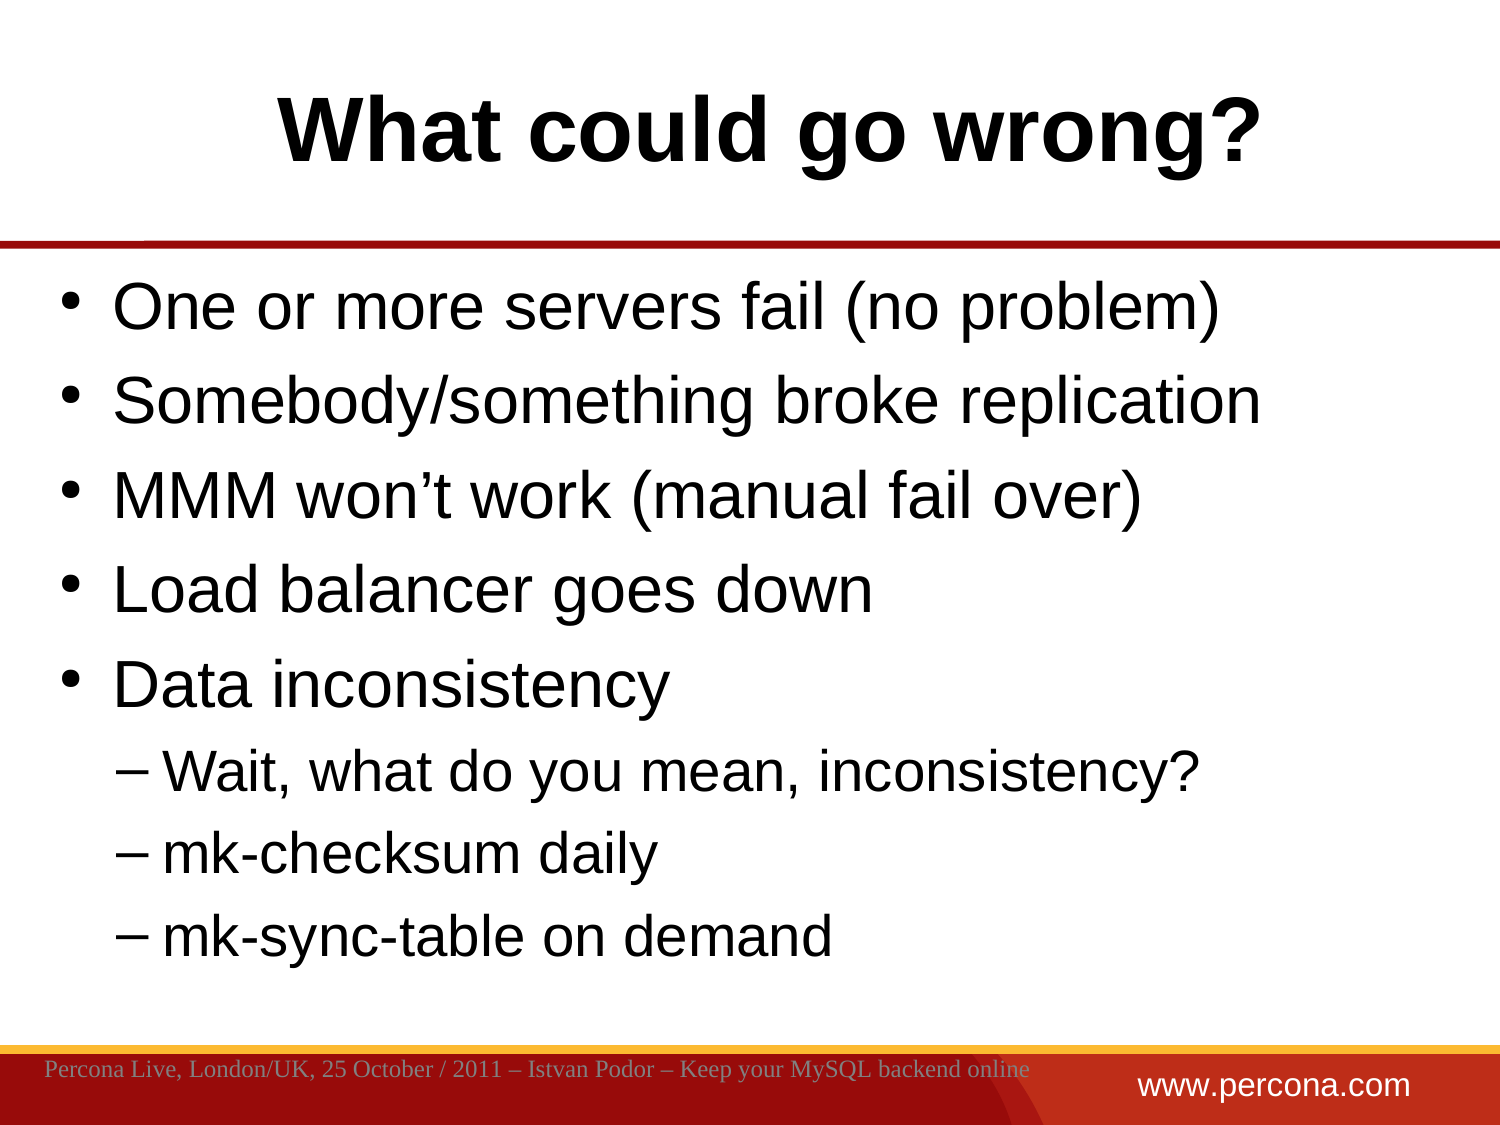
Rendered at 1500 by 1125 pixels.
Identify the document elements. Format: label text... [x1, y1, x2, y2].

list One or more servers fail (no problem) Somebody/something broke replication MMM won’t work (manual fail over) Load balancer goes down Data inconsistency Wait, what do you mean, inconsistency? mk-checksum daily mk-sync-table on demand [41, 262, 1471, 1005]
title What could go wrong? [41, 6, 1471, 243]
text_box Percona Live, London/UK, 25 October / 2011 – Istvan Podor – Keep your MySQL backend online [29, 1046, 1128, 1103]
